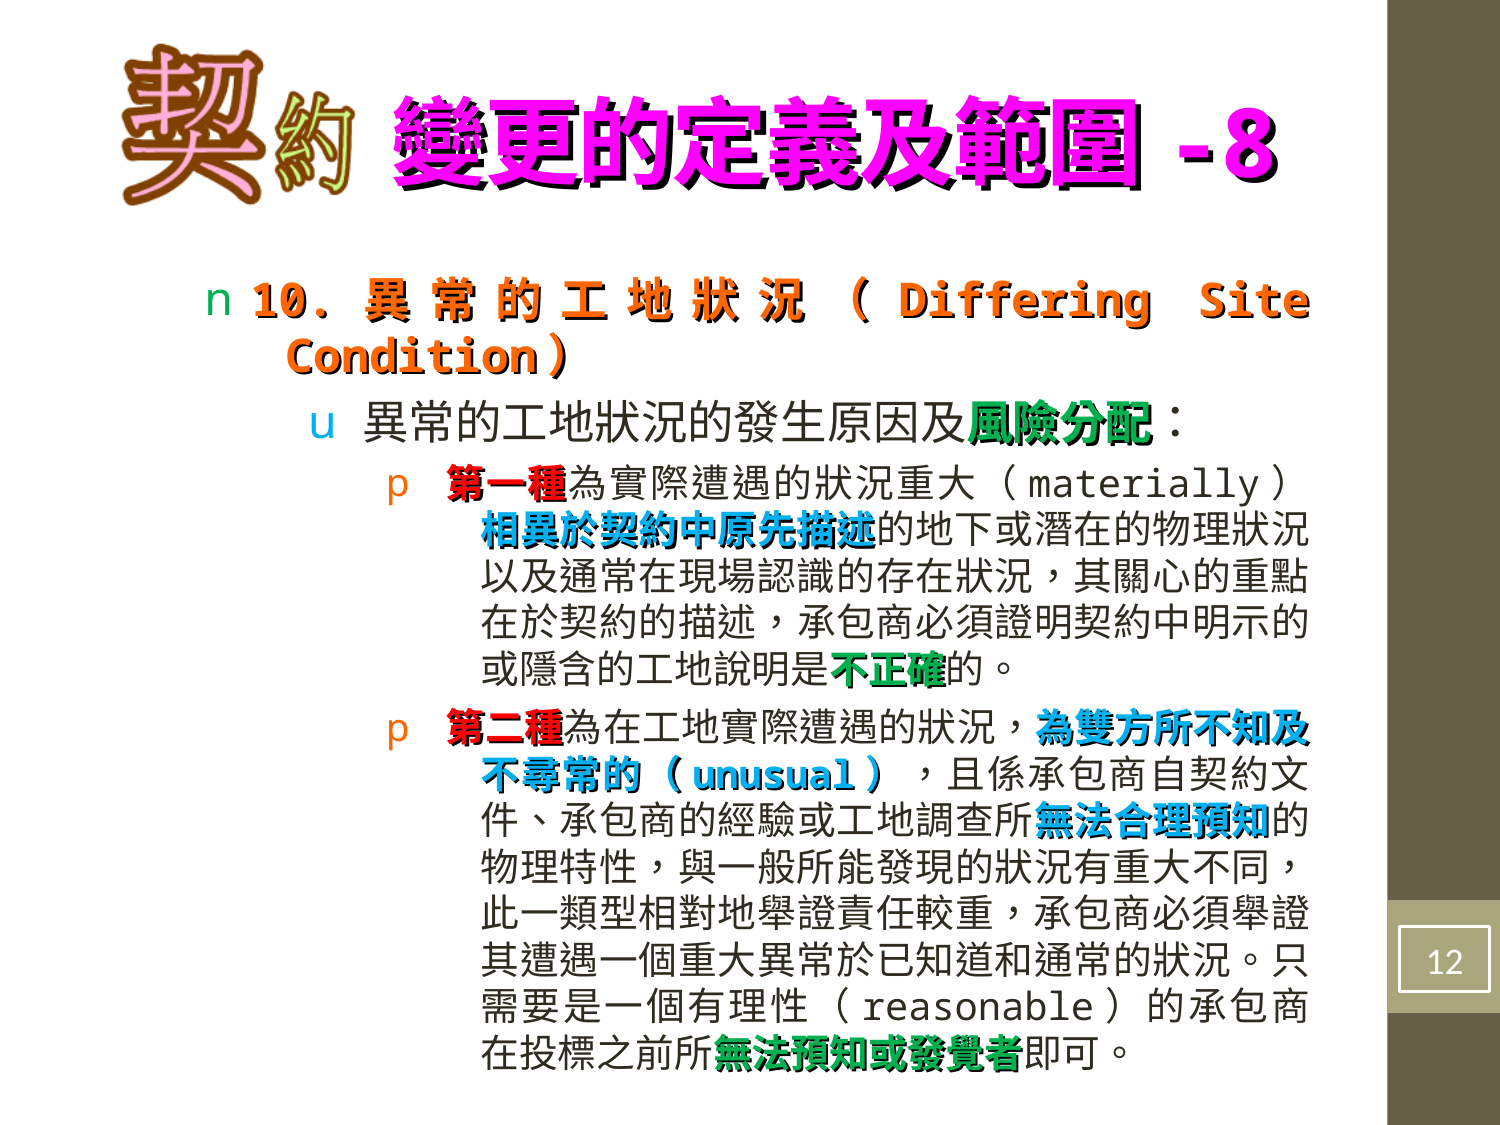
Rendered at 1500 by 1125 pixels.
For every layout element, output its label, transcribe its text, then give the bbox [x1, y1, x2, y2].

picture [100, 36, 368, 211]
list 10.異常的工地狀況（Differing Site Condition） 異常的工地狀況的發生原因及風險分配： 第一種為實際遭遇的狀況重大（materially）相異於契約中原先描述的地下或潛在的物理狀況以及通常在現場認識的存在狀況，其關心的重點在於契約的描述，承包商必須證明契約中明示的或隱含的工地說明是不正確的。 第二種為在工地實際遭遇的狀況，為雙方所不知及不尋常的（unusual），且係承包商自契約文件、承包商的經驗或工地調查所無法合理預知的物理特性，與一般所能發現的狀況有重大不同，此一類型相對地舉證責任較重，承包商必須舉證其遭遇一個重大異常於已知道和通常的狀況。只需要是一個有理性（reasonable）的承包商在投標之前所無法預知或發覺者即可。 [75, 262, 1326, 1095]
text_box 12 [1399, 926, 1490, 992]
title 變更的定義及範圍-8 [75, 45, 1326, 233]
